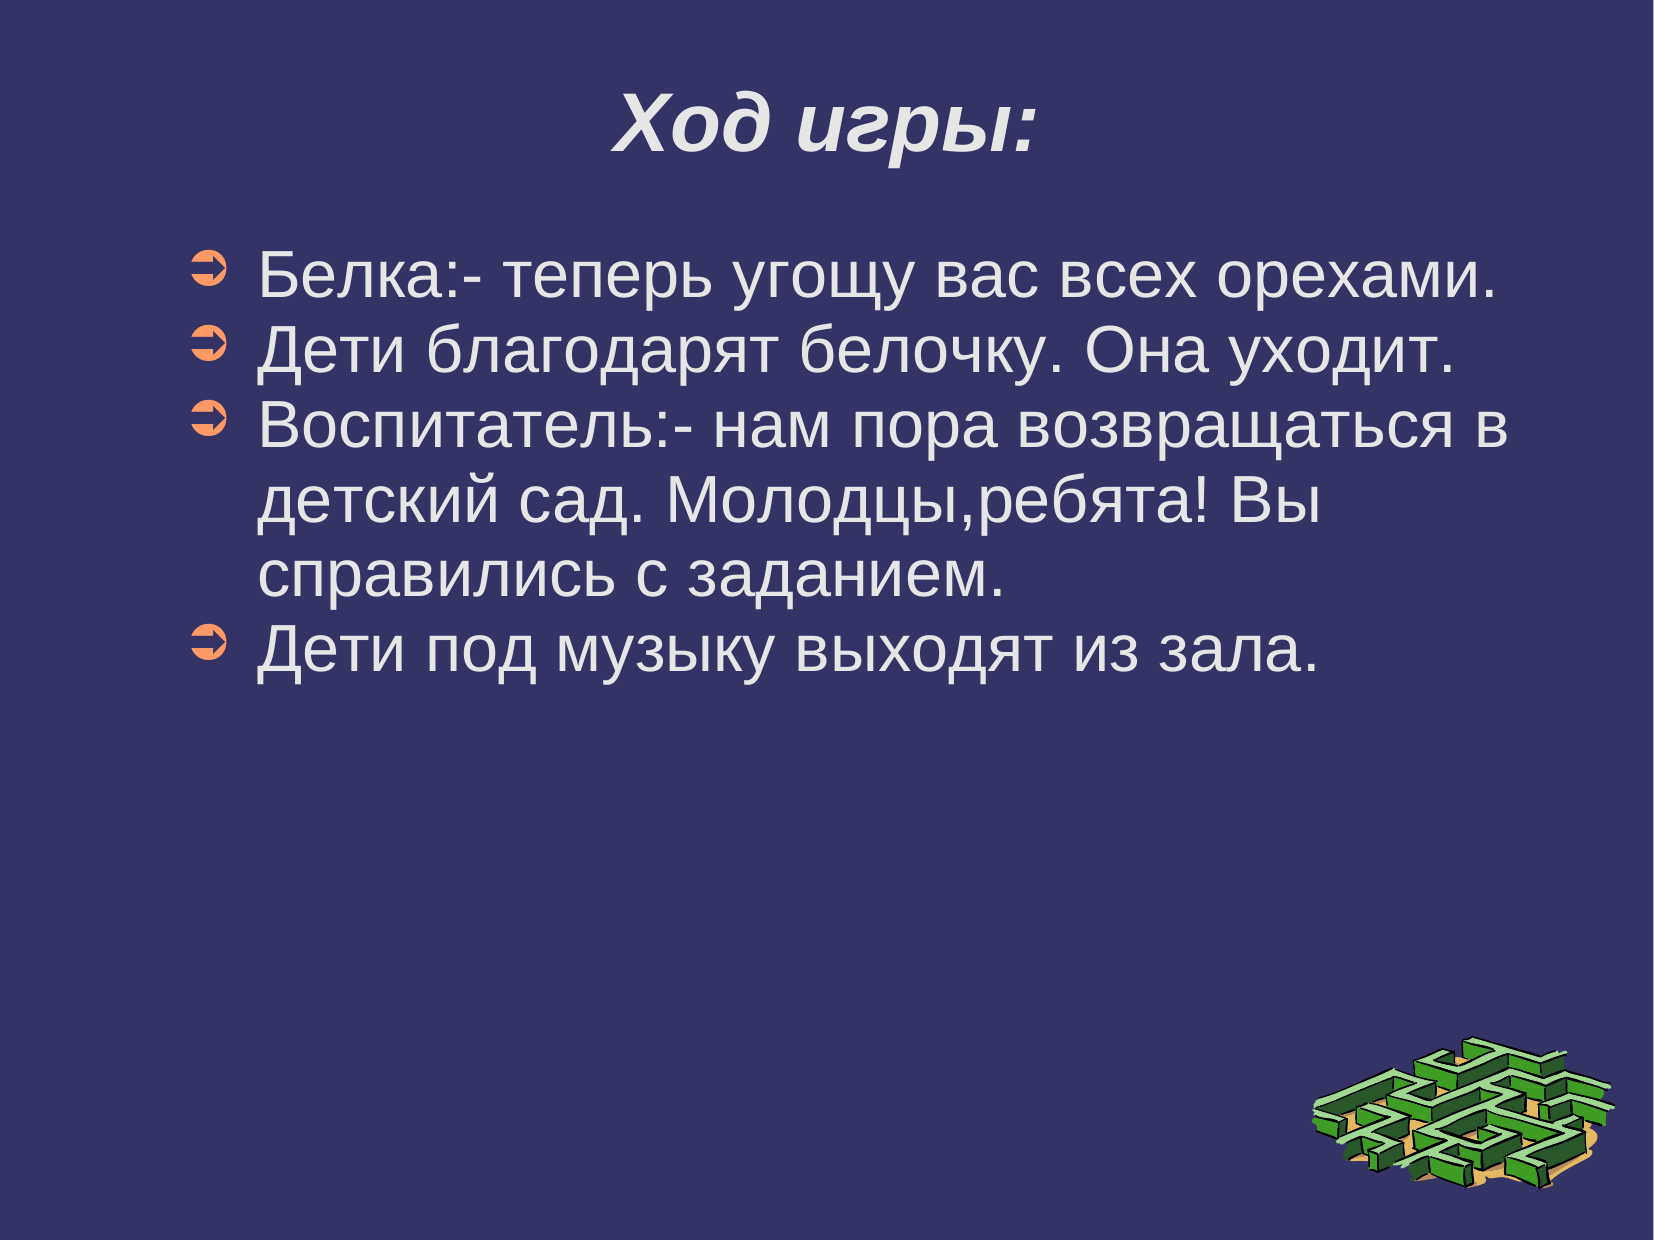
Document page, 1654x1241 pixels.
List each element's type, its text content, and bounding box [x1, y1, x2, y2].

list Белка:- теперь угощу вас всех орехами. Дети благодарят белочку. Она уходит. Воспитатель:- нам пора возвращаться в детский сад. Молодцы,ребята! Вы справились с заданием. Дети под музыку выходят из зала. [174, 237, 1565, 1004]
title Ход игры: [121, 26, 1534, 219]
